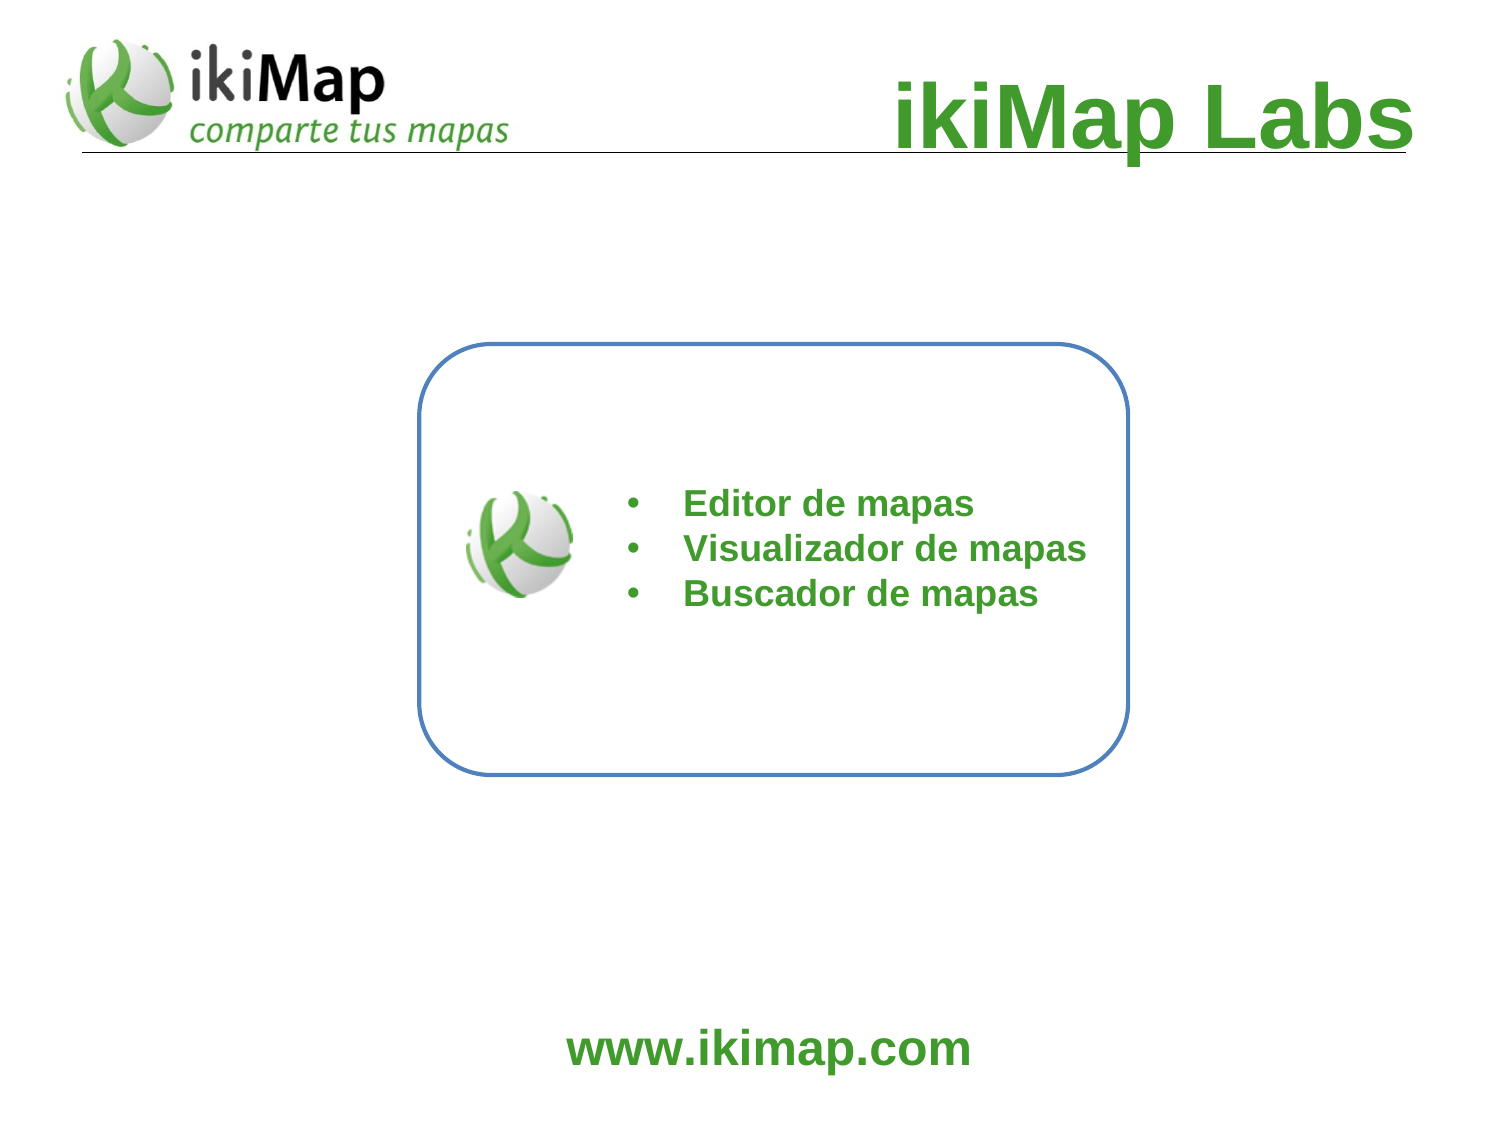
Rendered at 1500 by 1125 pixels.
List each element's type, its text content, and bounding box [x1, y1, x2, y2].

picture [58, 35, 526, 152]
text_box ikiMap Labs [877, 49, 1433, 175]
text_box www.ikimap.com [551, 1007, 988, 1084]
picture [466, 491, 573, 598]
text_box Editor de mapas Visualizador de mapas Buscador de mapas [612, 471, 1103, 668]
text_box [419, 343, 1129, 776]
